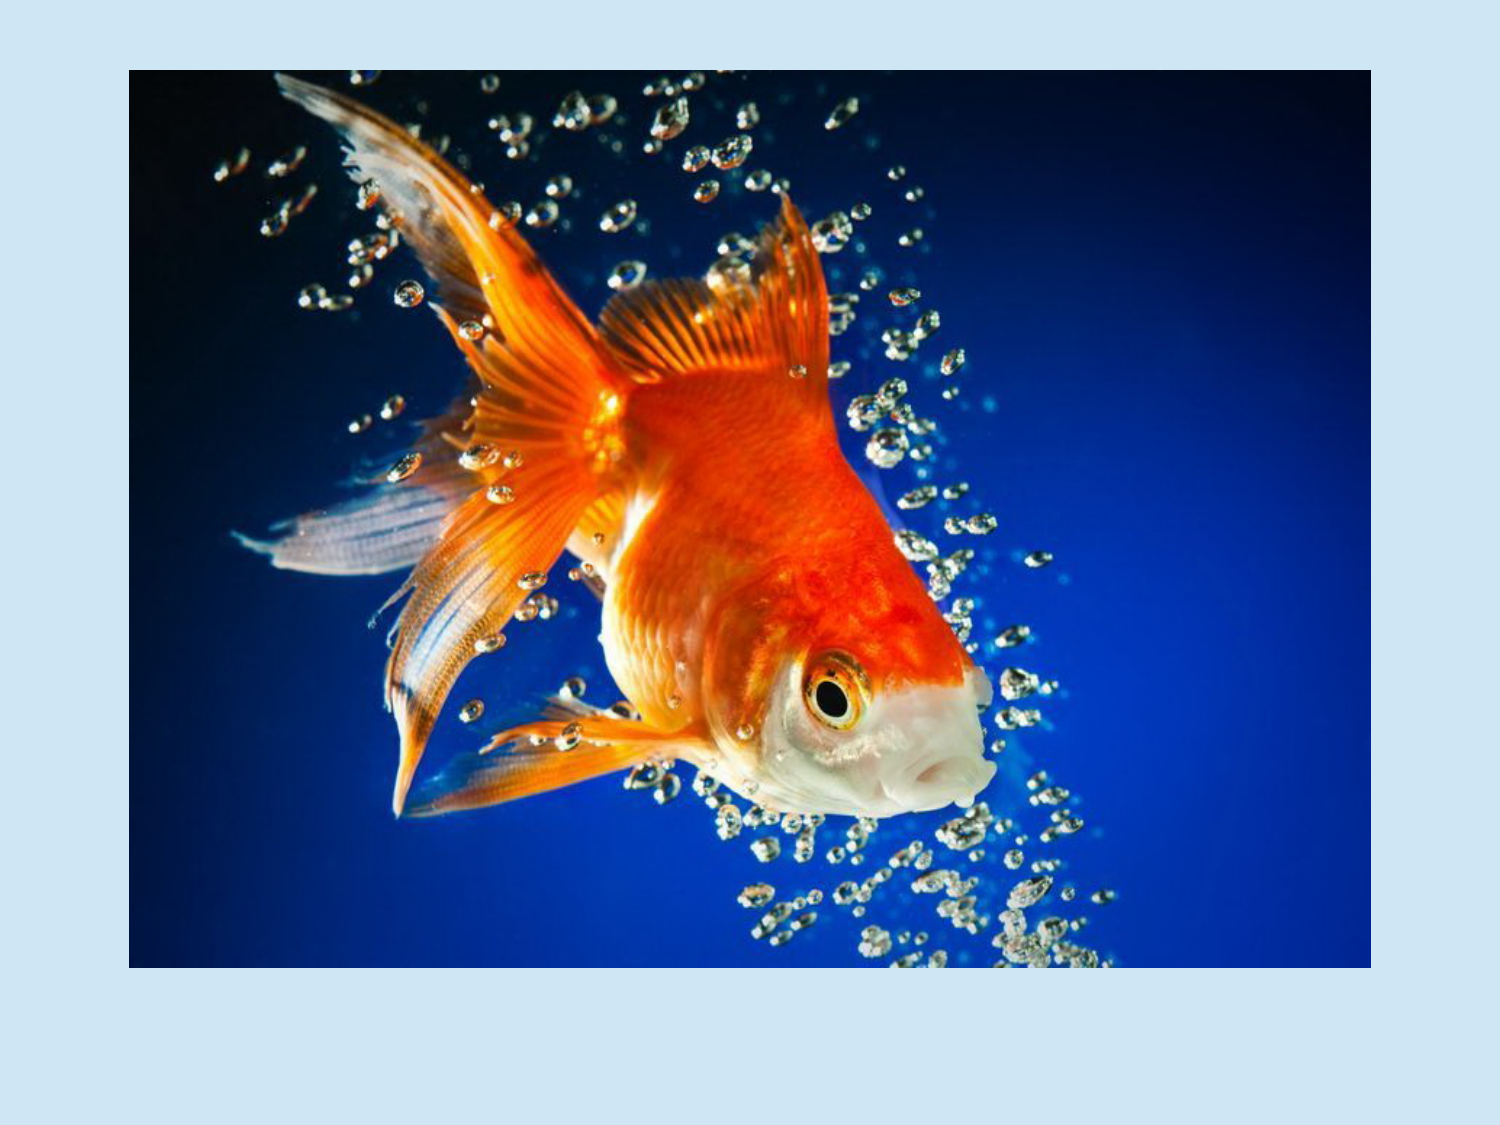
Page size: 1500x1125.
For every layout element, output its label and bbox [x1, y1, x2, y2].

picture [129, 70, 1371, 968]
